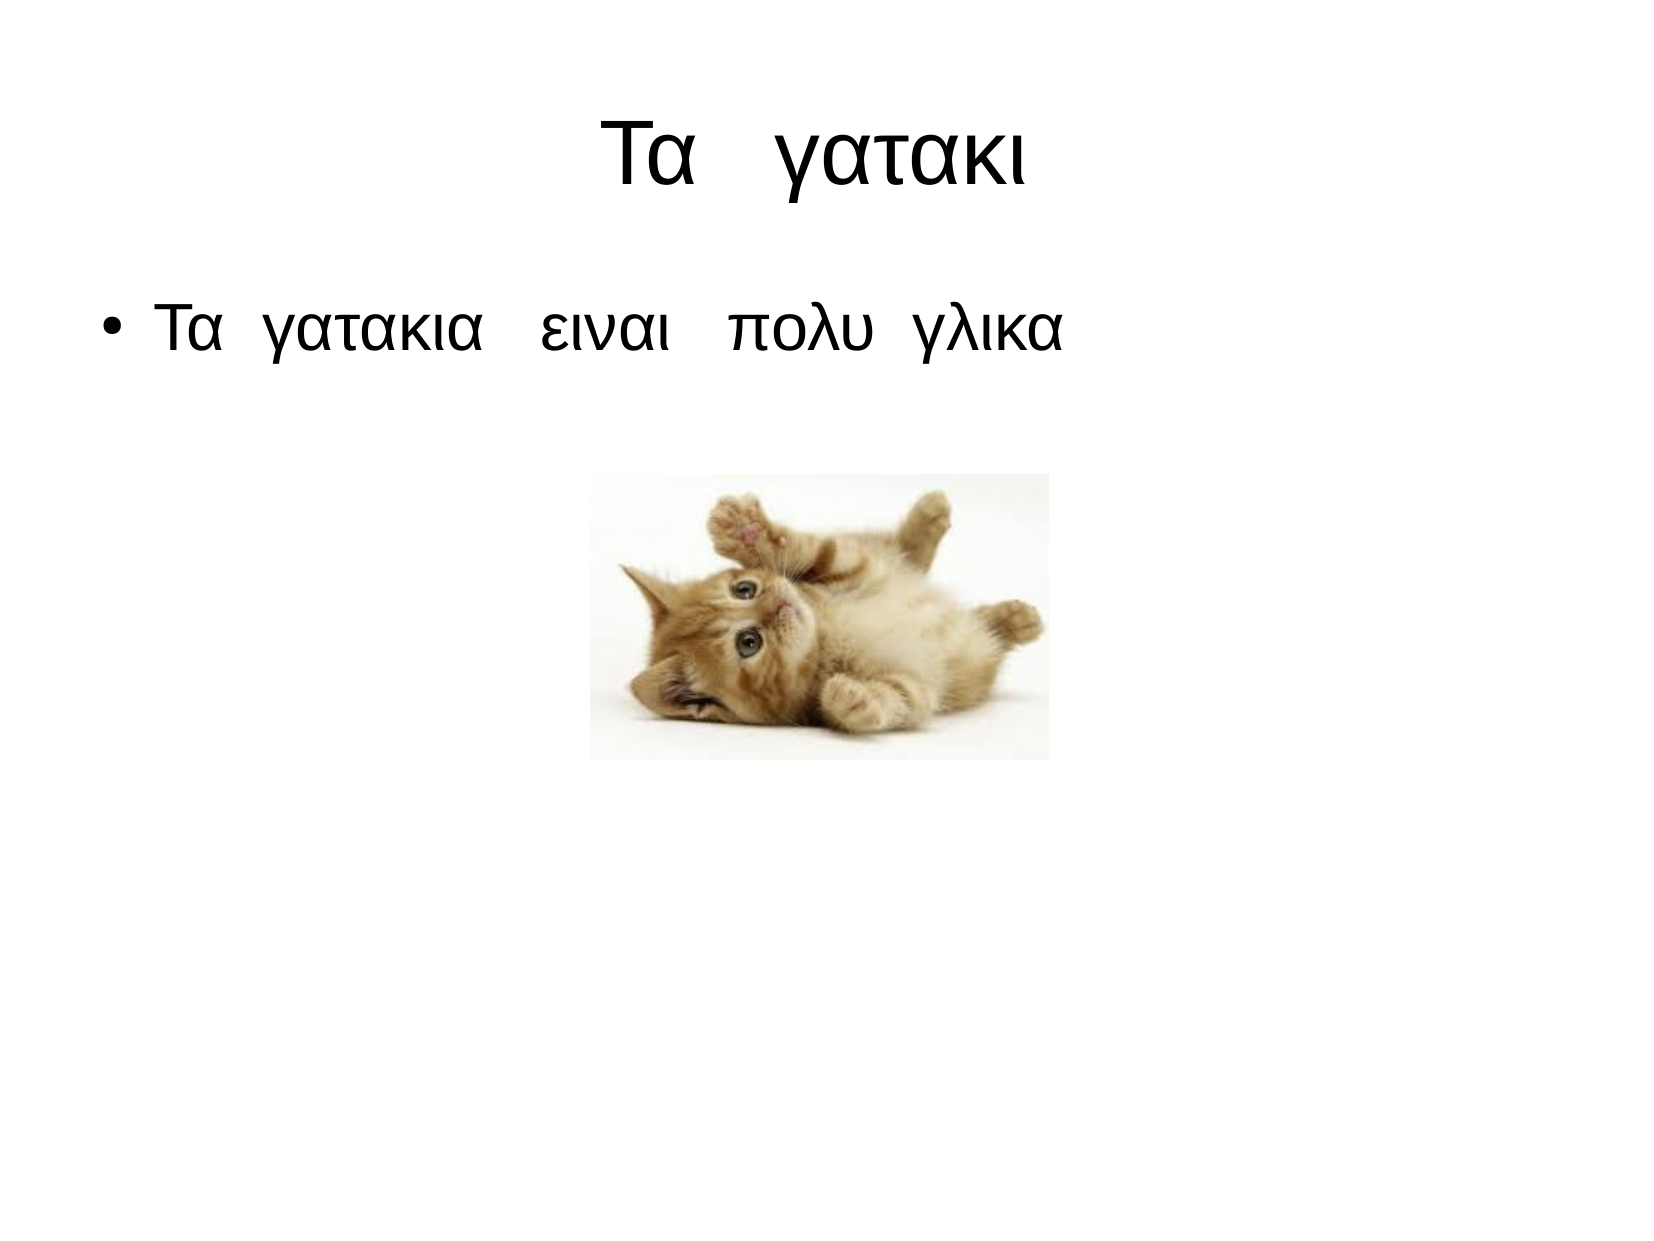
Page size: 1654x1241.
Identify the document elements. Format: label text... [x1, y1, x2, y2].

list Τα γατακια ειναι πολυ γλικα [82, 290, 1571, 1109]
picture [590, 474, 1049, 760]
title Τα γατακι [82, 49, 1571, 257]
